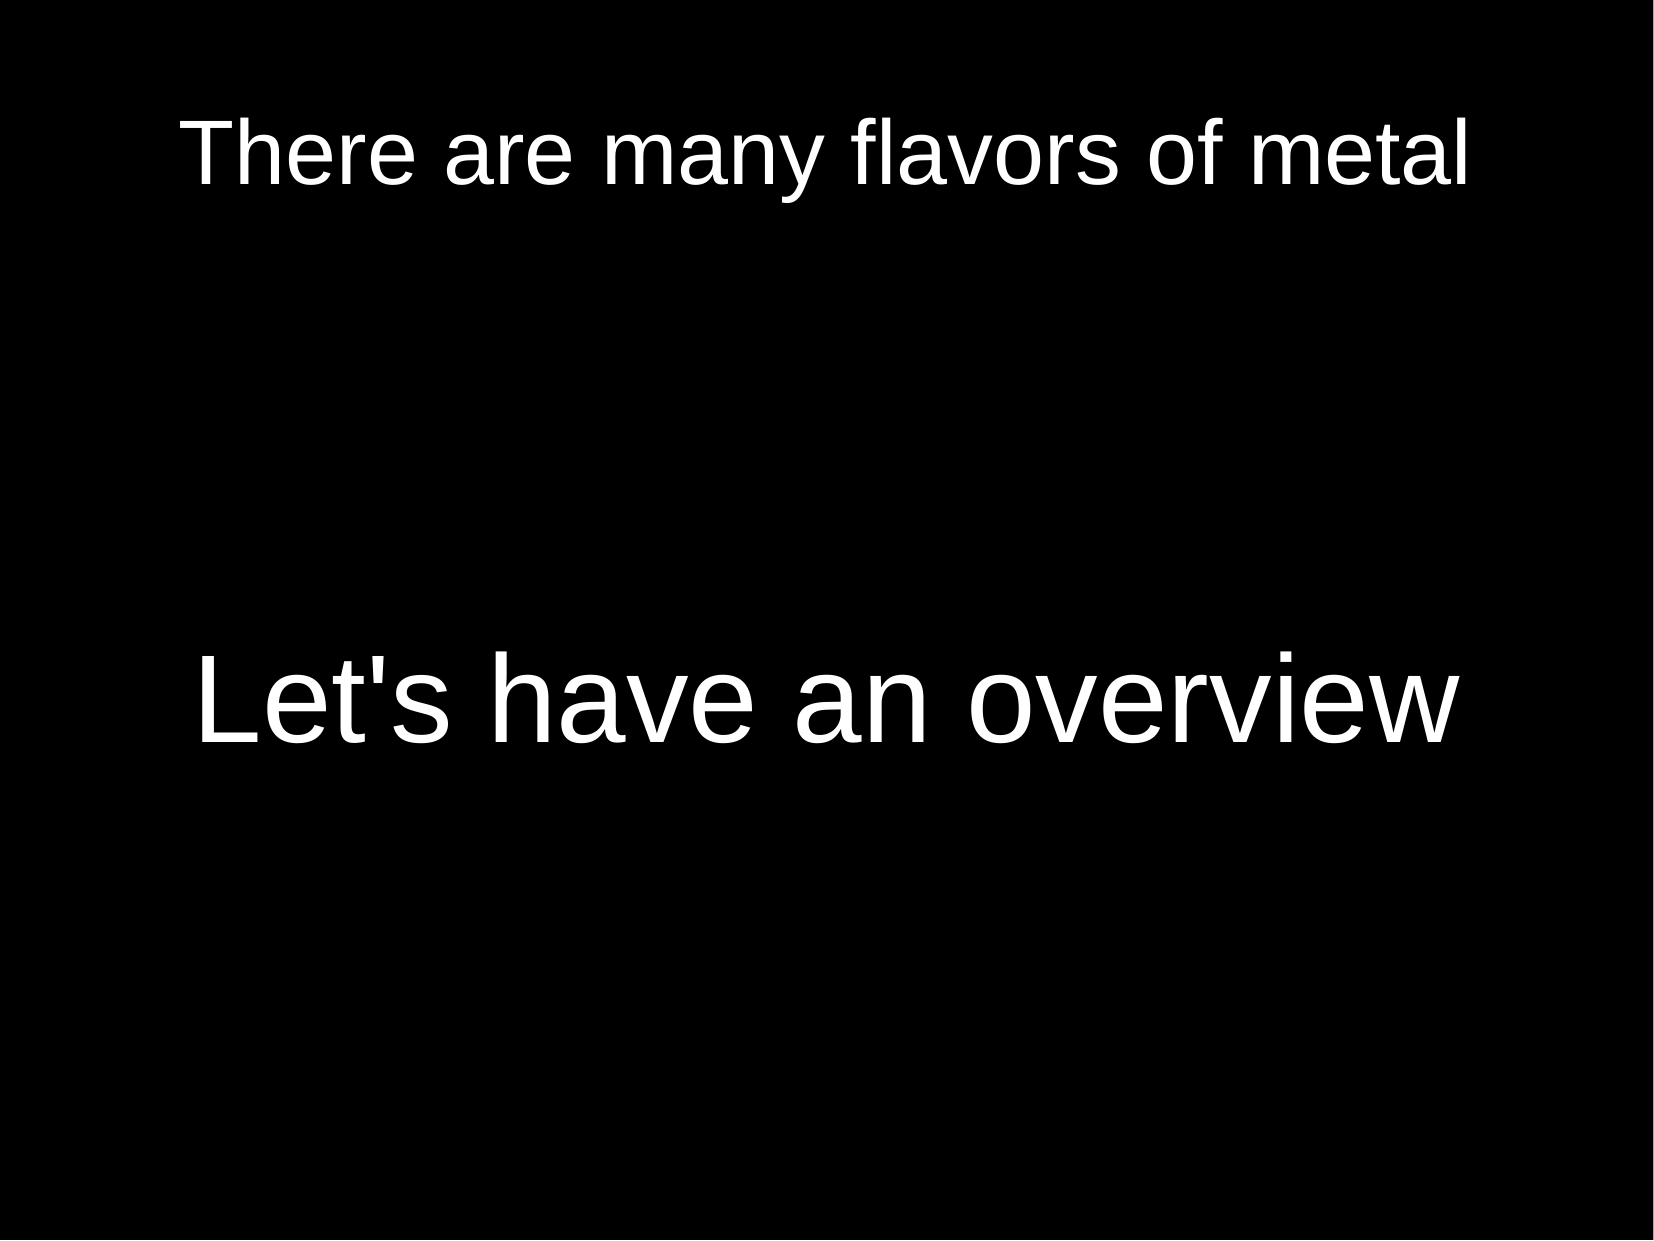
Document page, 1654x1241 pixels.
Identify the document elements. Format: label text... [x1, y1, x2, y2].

title There are many flavors of metal [82, 49, 1571, 257]
subtitle Let's have an overview [82, 297, 1571, 1102]
